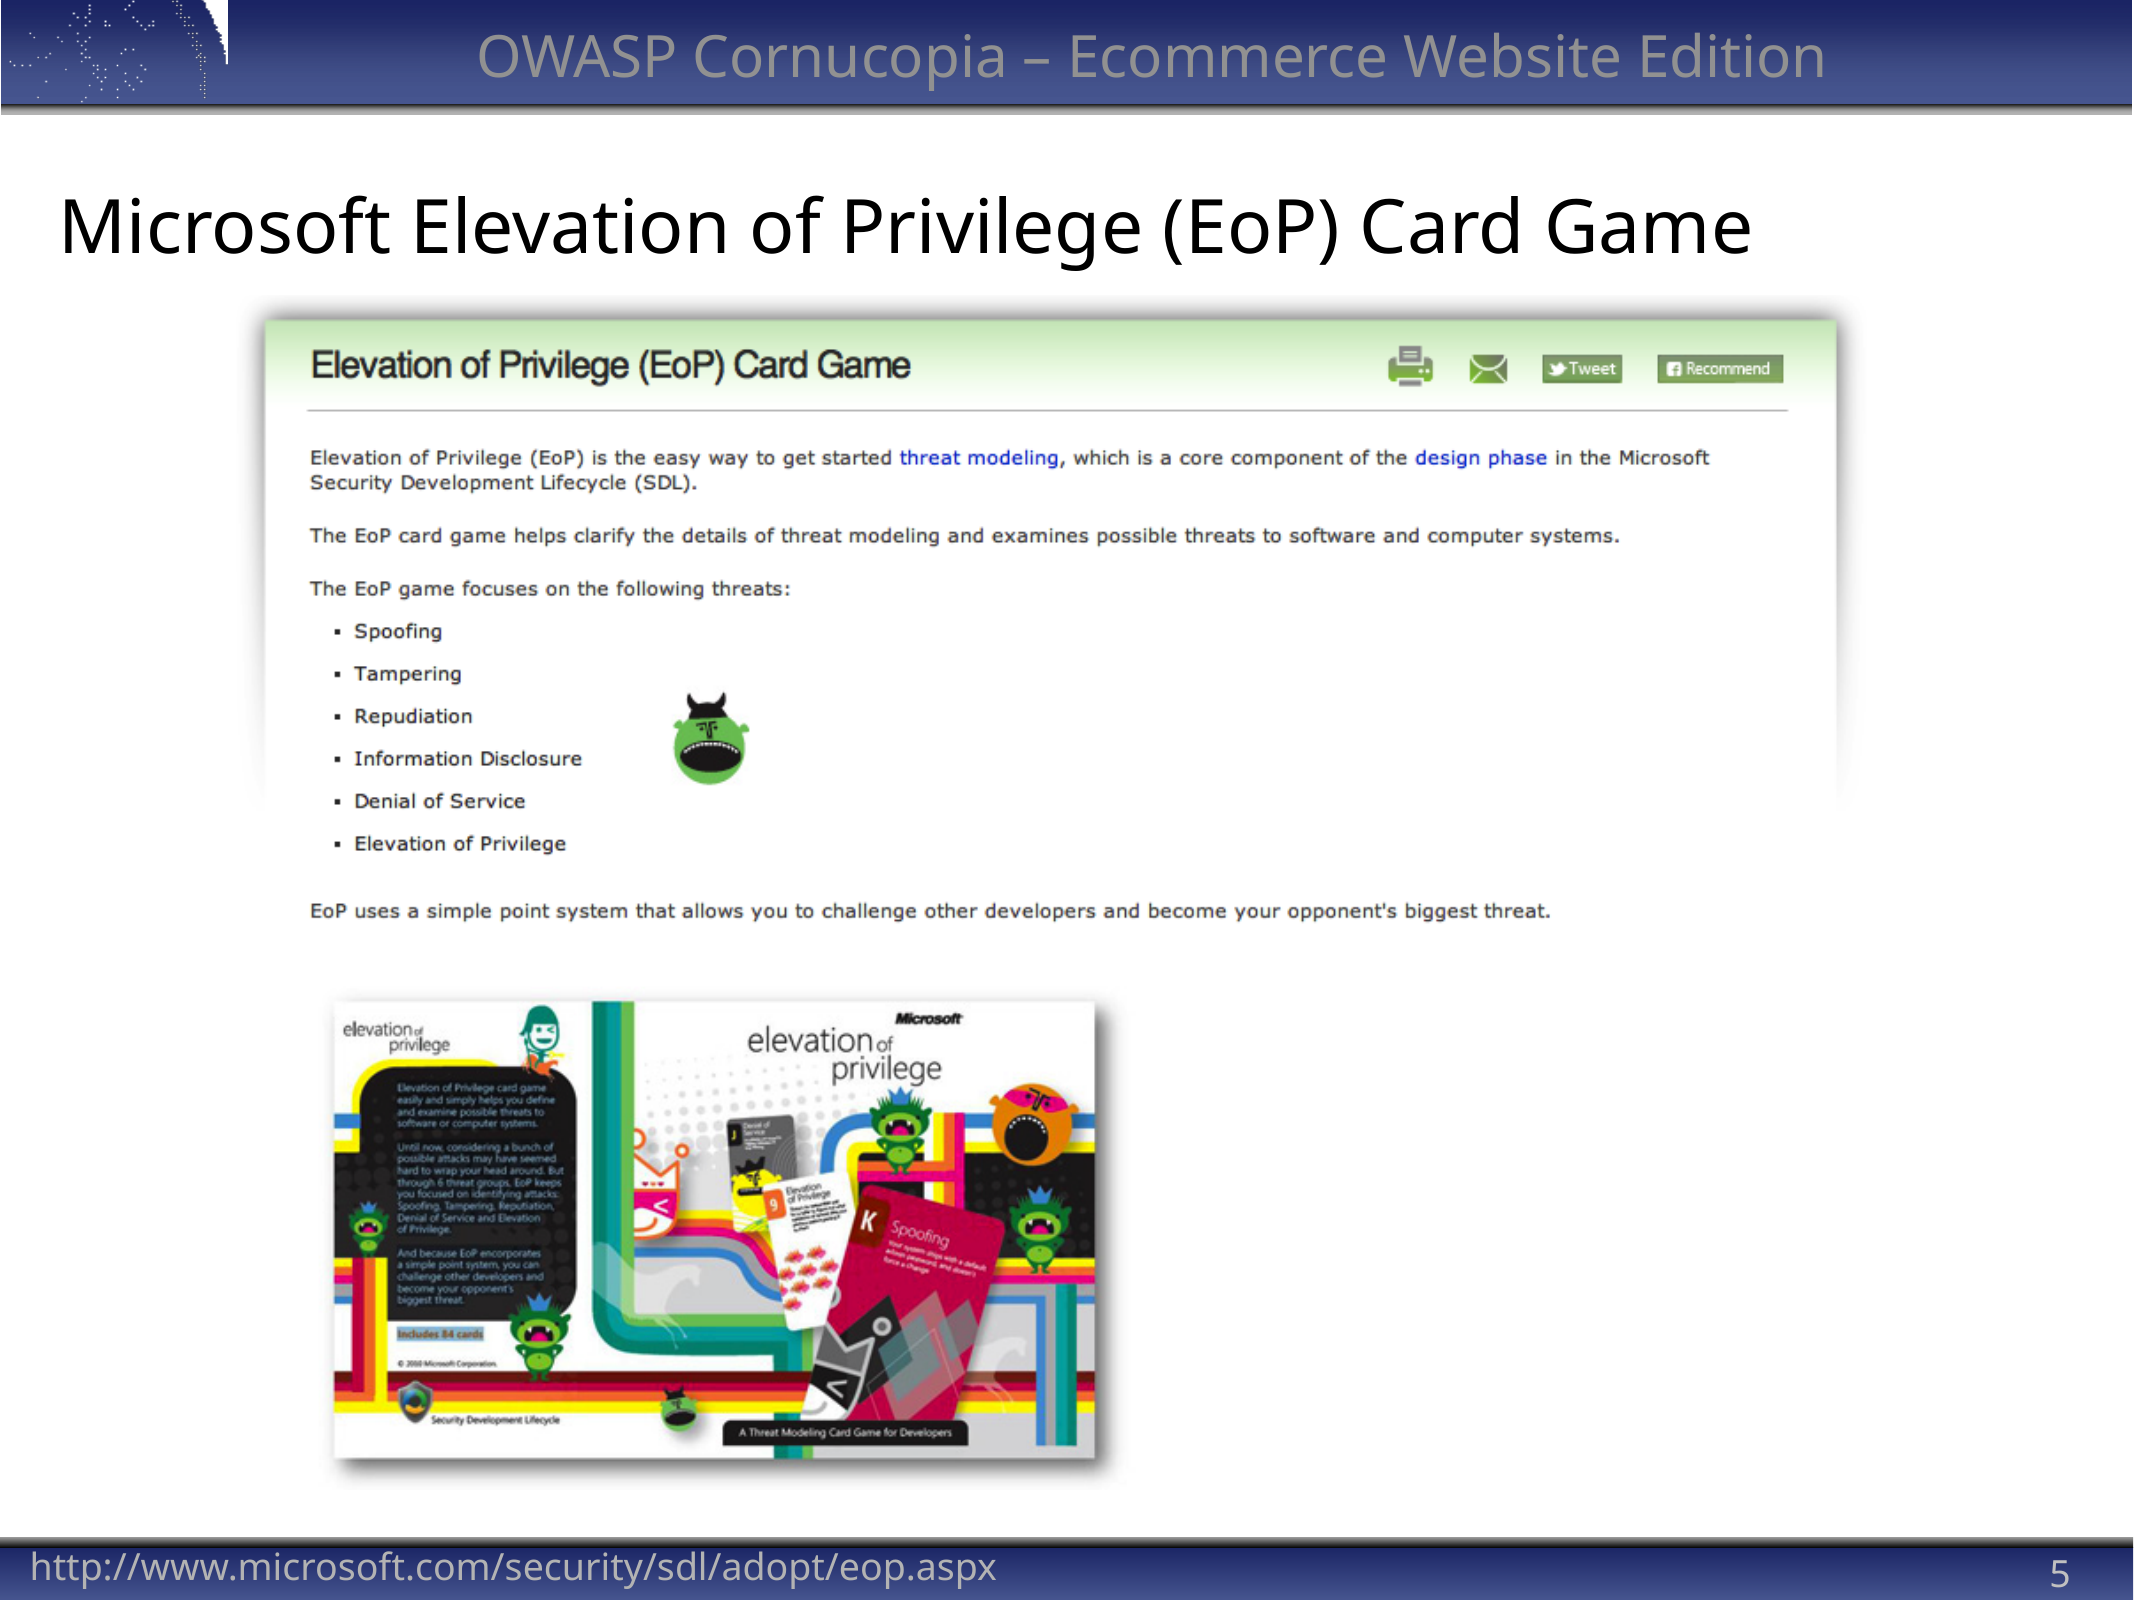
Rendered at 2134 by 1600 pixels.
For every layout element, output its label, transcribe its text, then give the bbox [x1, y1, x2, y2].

title Microsoft Elevation of Privilege (EoP) Card Game [58, 124, 2126, 325]
list http://www.microsoft.com/security/sdl/adopt/eop.aspx [29, 1540, 2038, 1600]
picture [236, 295, 1867, 1490]
